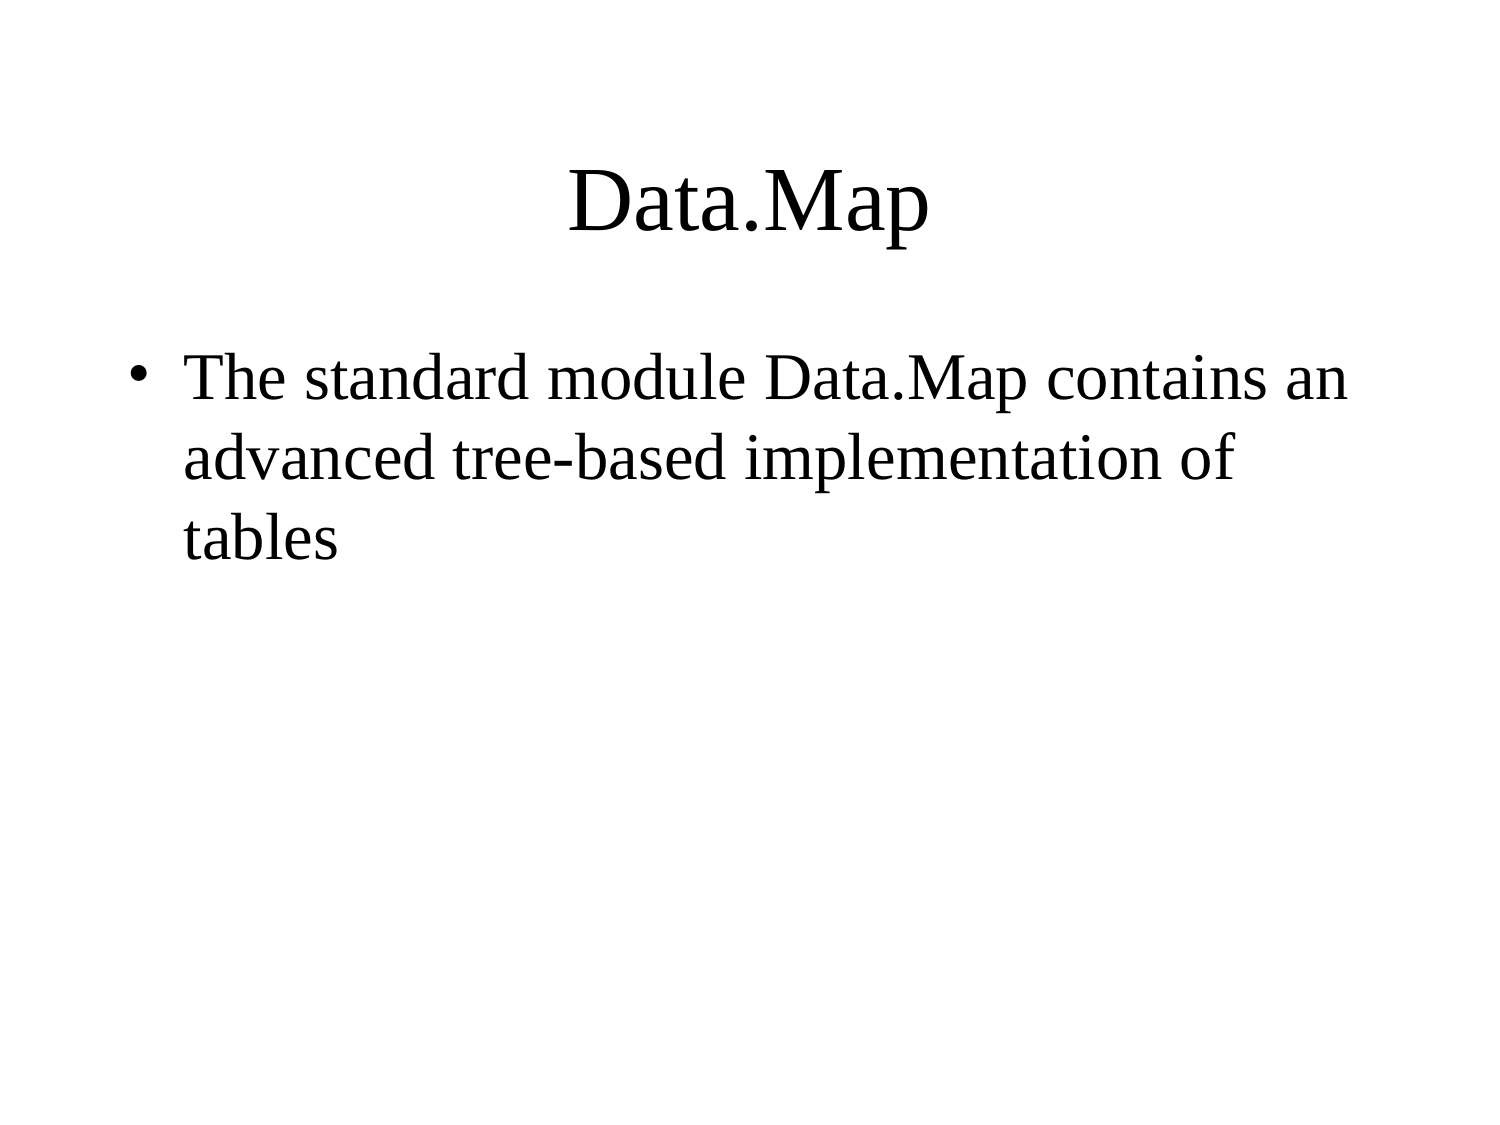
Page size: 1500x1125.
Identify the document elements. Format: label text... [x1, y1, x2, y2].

title Data.Map [112, 99, 1388, 288]
list The standard module Data.Map contains an advanced tree-based implementation of tables [112, 324, 1388, 978]
